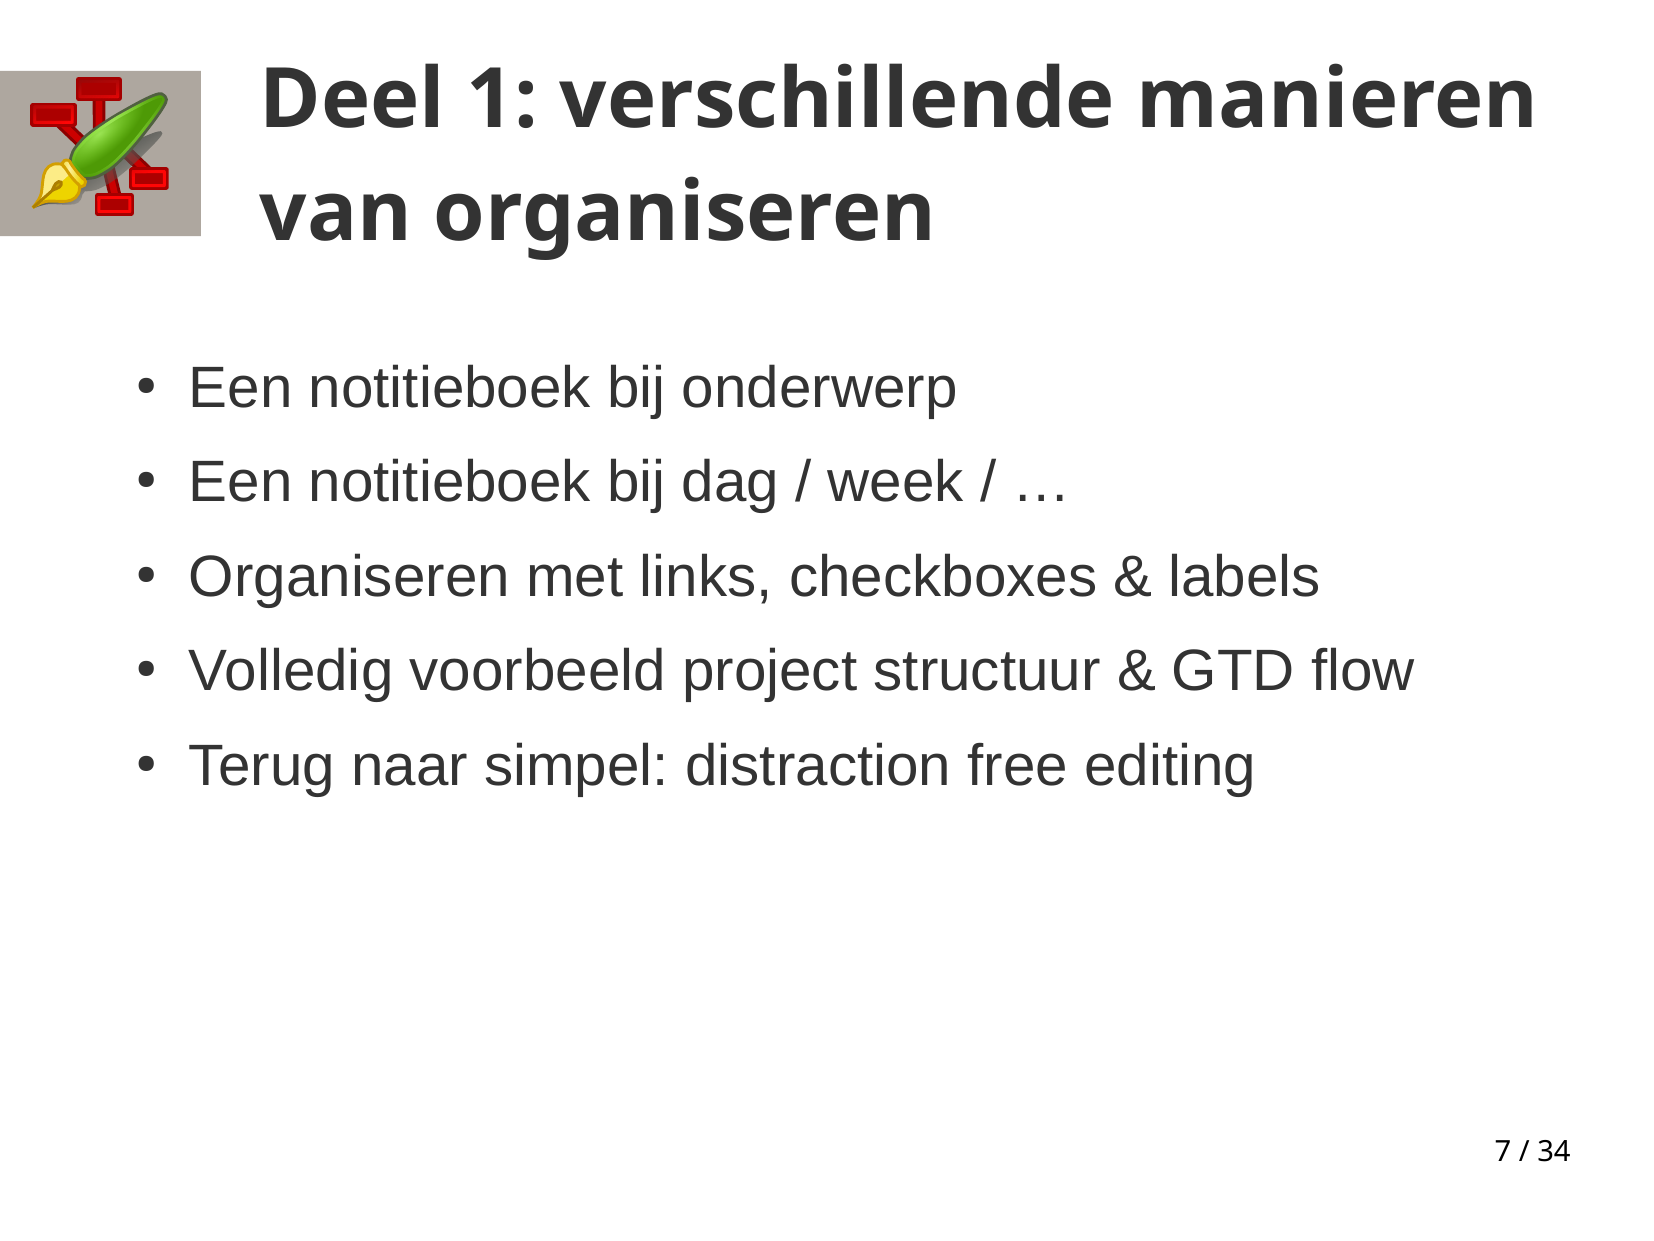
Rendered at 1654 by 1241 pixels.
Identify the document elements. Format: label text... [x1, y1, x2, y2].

list Een notitieboek bij onderwerp Een notitieboek bij dag / week / … Organiseren met links, checkboxes & labels Volledig voorbeeld project structuur & GTD flow Terug naar simpel: distraction free editing [118, 354, 1536, 1074]
title Deel 1: verschillende manieren van organiseren [224, 47, 1571, 257]
